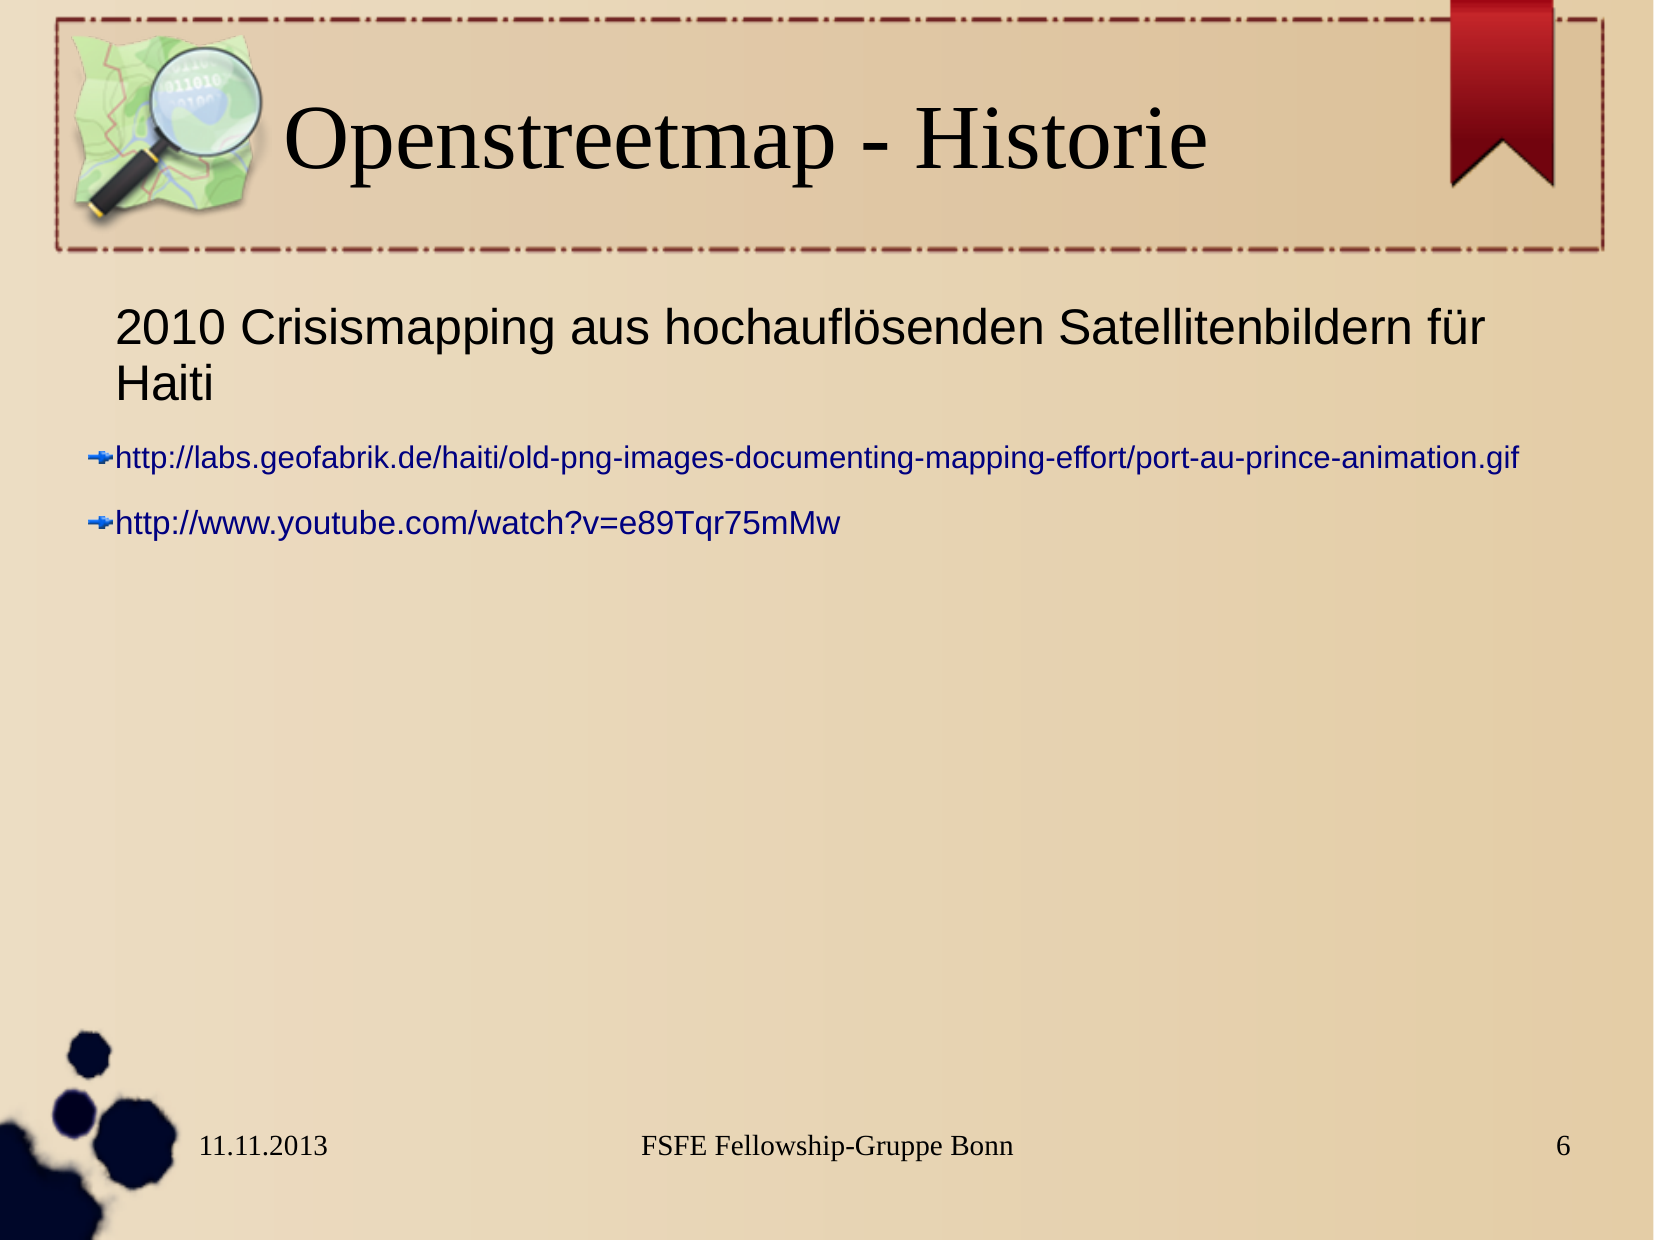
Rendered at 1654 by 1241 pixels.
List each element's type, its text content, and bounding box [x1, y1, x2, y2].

title Openstreetmap - Historie [272, 47, 1412, 229]
picture [0, 0, 1654, 1240]
list 2010 Crisismapping aus hochauflösenden Satellitenbildern für Haiti http://labs.geofabrik.de/haiti/old-png-images-documenting-mapping-effort/port-au-prince-animation.gif http://www.youtube.com/watch?v=e89Tqr75mMw [82, 299, 1571, 1019]
